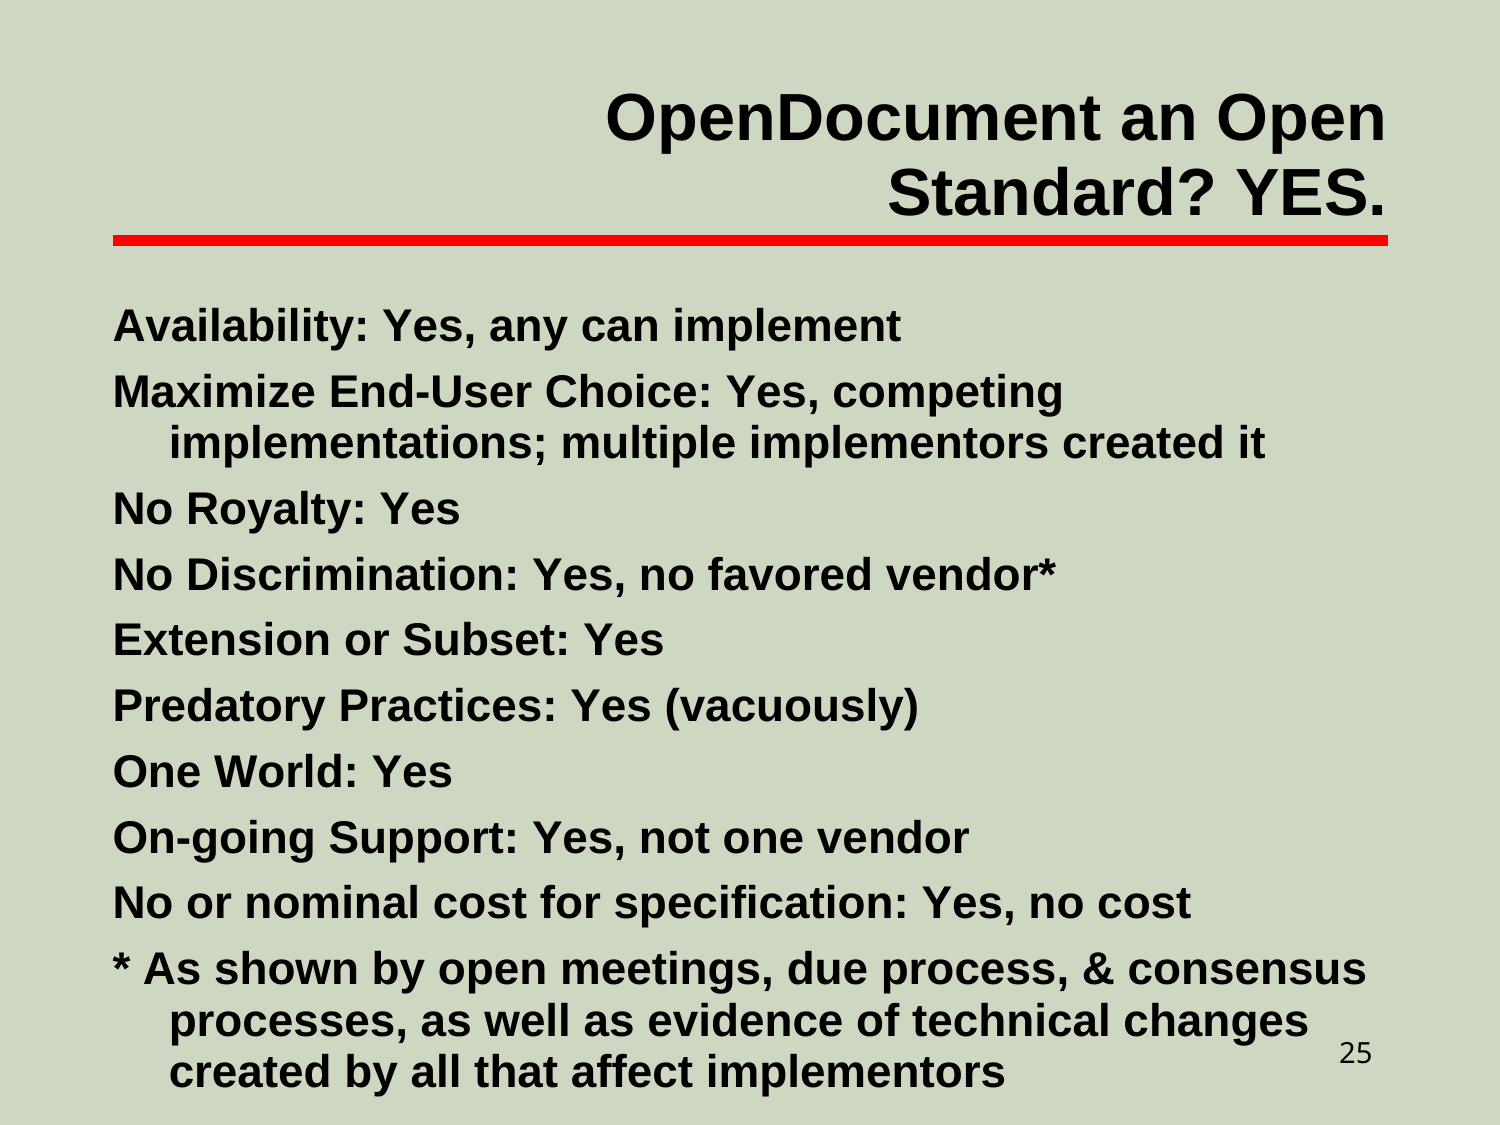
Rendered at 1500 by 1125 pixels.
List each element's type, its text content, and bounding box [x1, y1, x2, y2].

title OpenDocument an Open Standard? YES. [337, 79, 1388, 230]
list Availability: Yes, any can implement Maximize End-User Choice: Yes, competing implementations; multiple implementors created it No Royalty: Yes No Discrimination: Yes, no favored vendor* Extension or Subset: Yes Predatory Practices: Yes (vacuously) One World: Yes On-going Support: Yes, not one vendor No or nominal cost for specification: Yes, no cost * As shown by open meetings, due process, & consensus processes, as well as evidence of technical changes created by all that affect implementors [112, 299, 1388, 1111]
